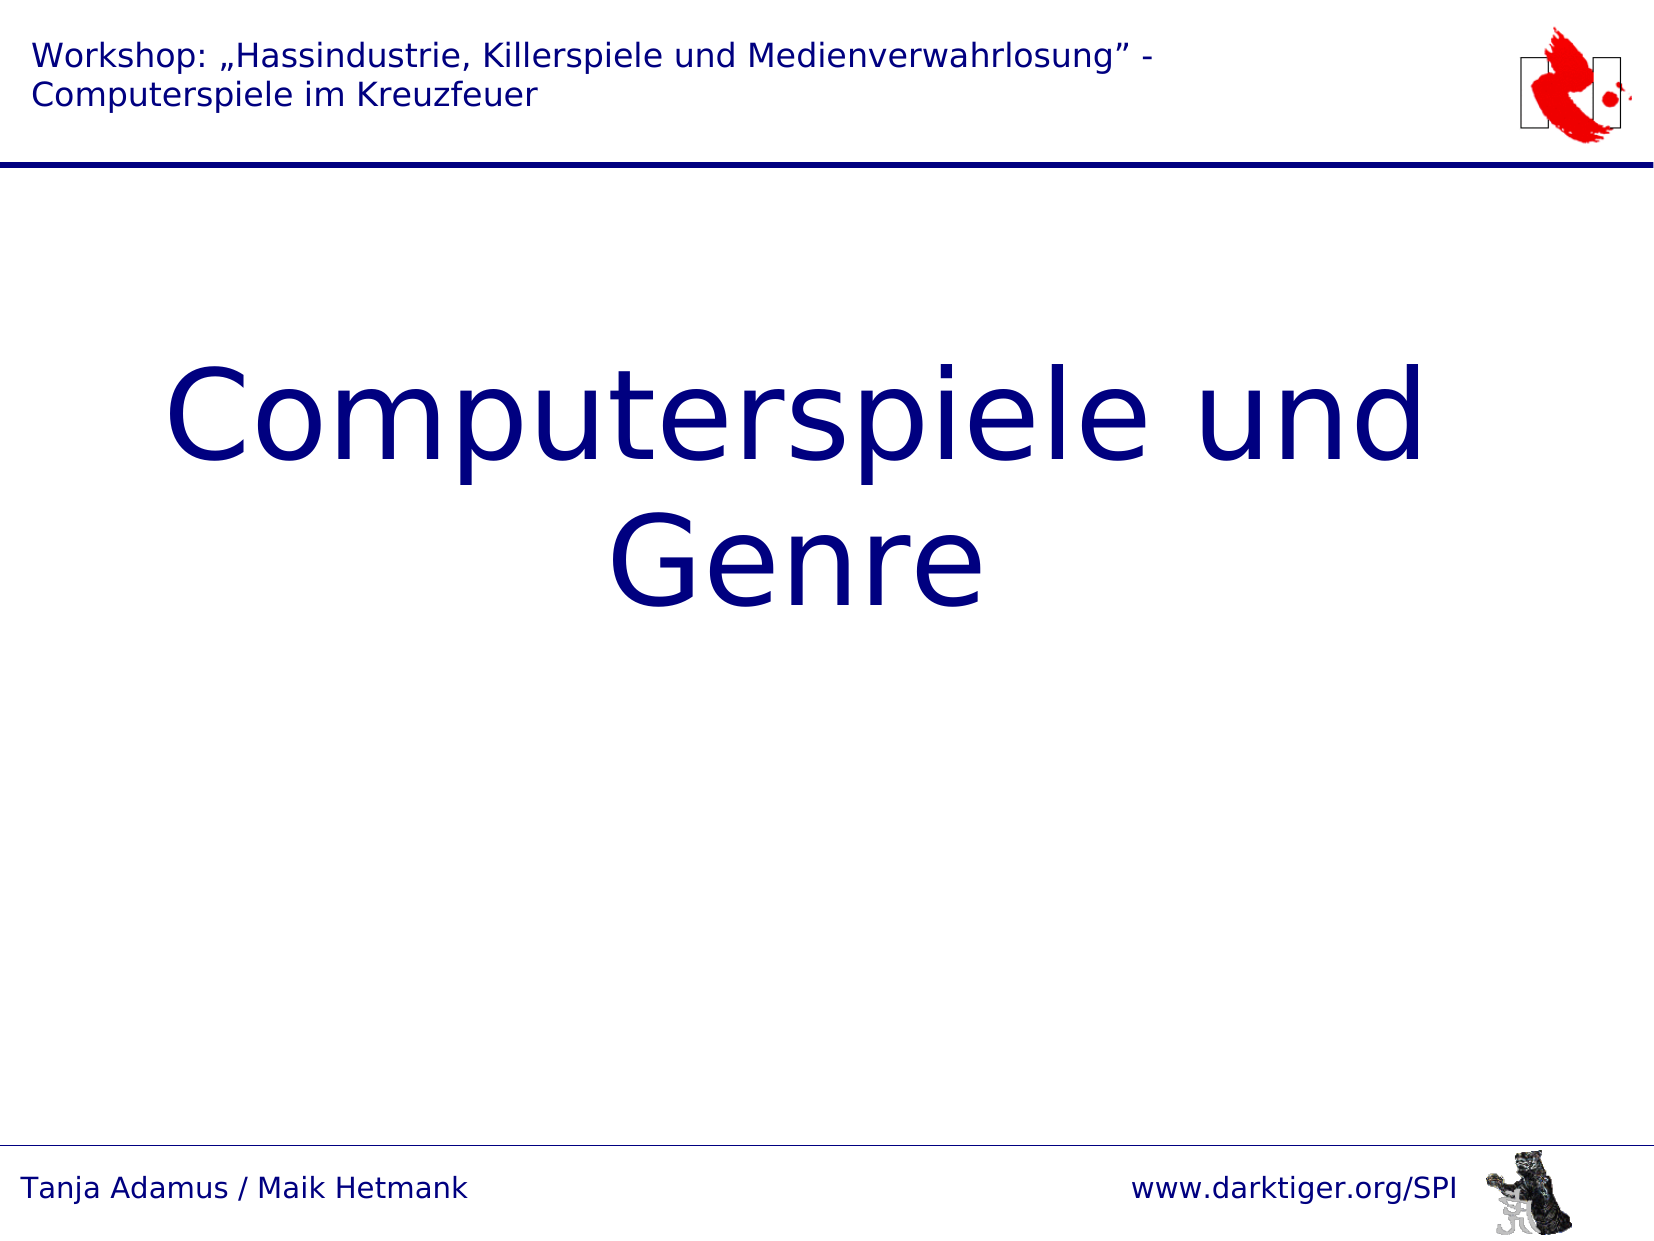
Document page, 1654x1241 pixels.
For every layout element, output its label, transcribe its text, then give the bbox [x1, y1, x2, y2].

picture [1503, 16, 1632, 148]
text_box Computerspiele und Genre [118, 336, 1477, 643]
text_box Workshop: „Hassindustrie, Killerspiele und Medienverwahrlosung” - Computerspiele im Kreuzfeuer [16, 29, 1418, 178]
picture [1486, 1150, 1572, 1235]
